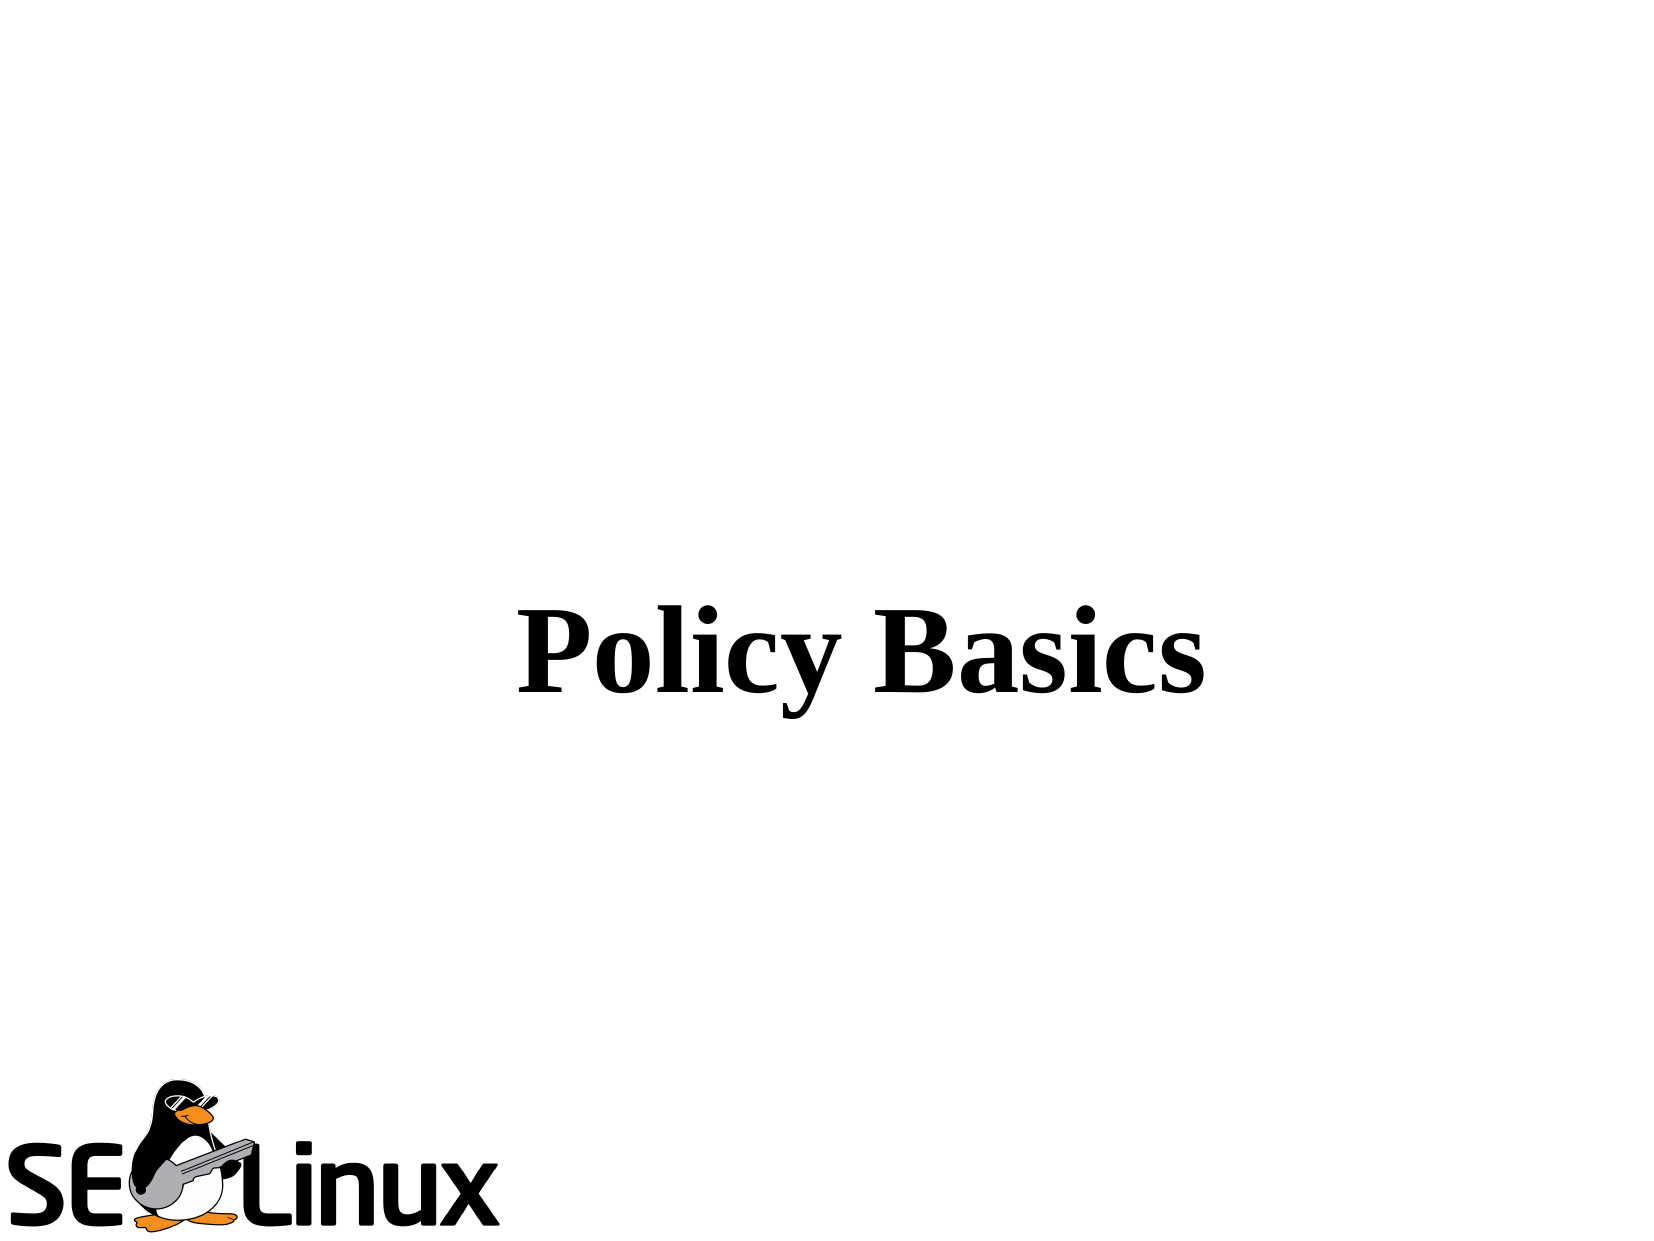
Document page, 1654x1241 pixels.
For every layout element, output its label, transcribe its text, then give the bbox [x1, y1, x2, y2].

picture [0, 919, 526, 1241]
list Policy Basics [82, 290, 1571, 1010]
